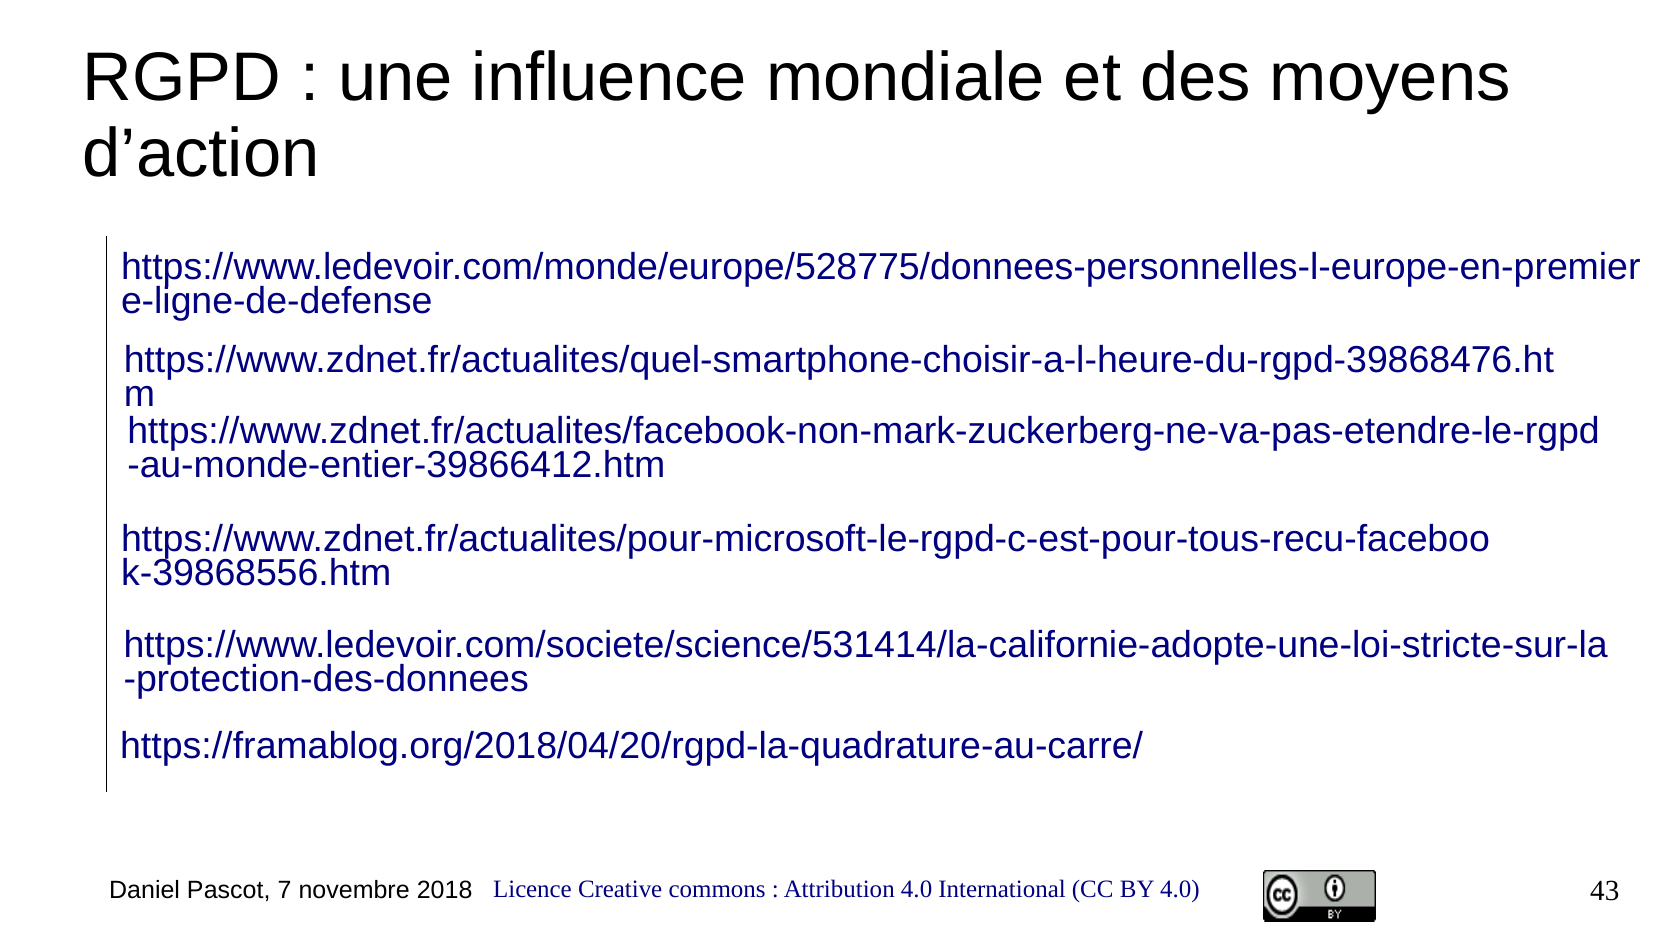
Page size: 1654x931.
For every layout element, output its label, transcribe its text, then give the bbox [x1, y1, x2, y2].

text_box https://framablog.org/2018/04/20/rgpd-la-quadrature-au-carre/ [107, 717, 1355, 788]
text_box https://www.ledevoir.com/monde/europe/528775/donnees-personnelles-l-europe-en-premiere-ligne-de-defense [106, 238, 1654, 338]
text_box https://www.zdnet.fr/actualites/facebook-non-mark-zuckerberg-ne-va-pas-etendre-le-rgpd-au-monde-entier-39866412.htm [112, 402, 1619, 502]
text_box https://www.zdnet.fr/actualites/pour-microsoft-le-rgpd-c-est-pour-tous-recu-facebook-39868556.htm [107, 510, 1524, 567]
text_box https://www.ledevoir.com/societe/science/531414/la-californie-adopte-une-loi-stricte-sur-la-protection-des-donnees [108, 616, 1636, 716]
picture [1263, 870, 1376, 922]
title RGPD : une influence mondiale et des moyens d’action [82, 37, 1571, 193]
text_box https://www.zdnet.fr/actualites/quel-smartphone-choisir-a-l-heure-du-rgpd-39868476.htm [109, 338, 1601, 388]
